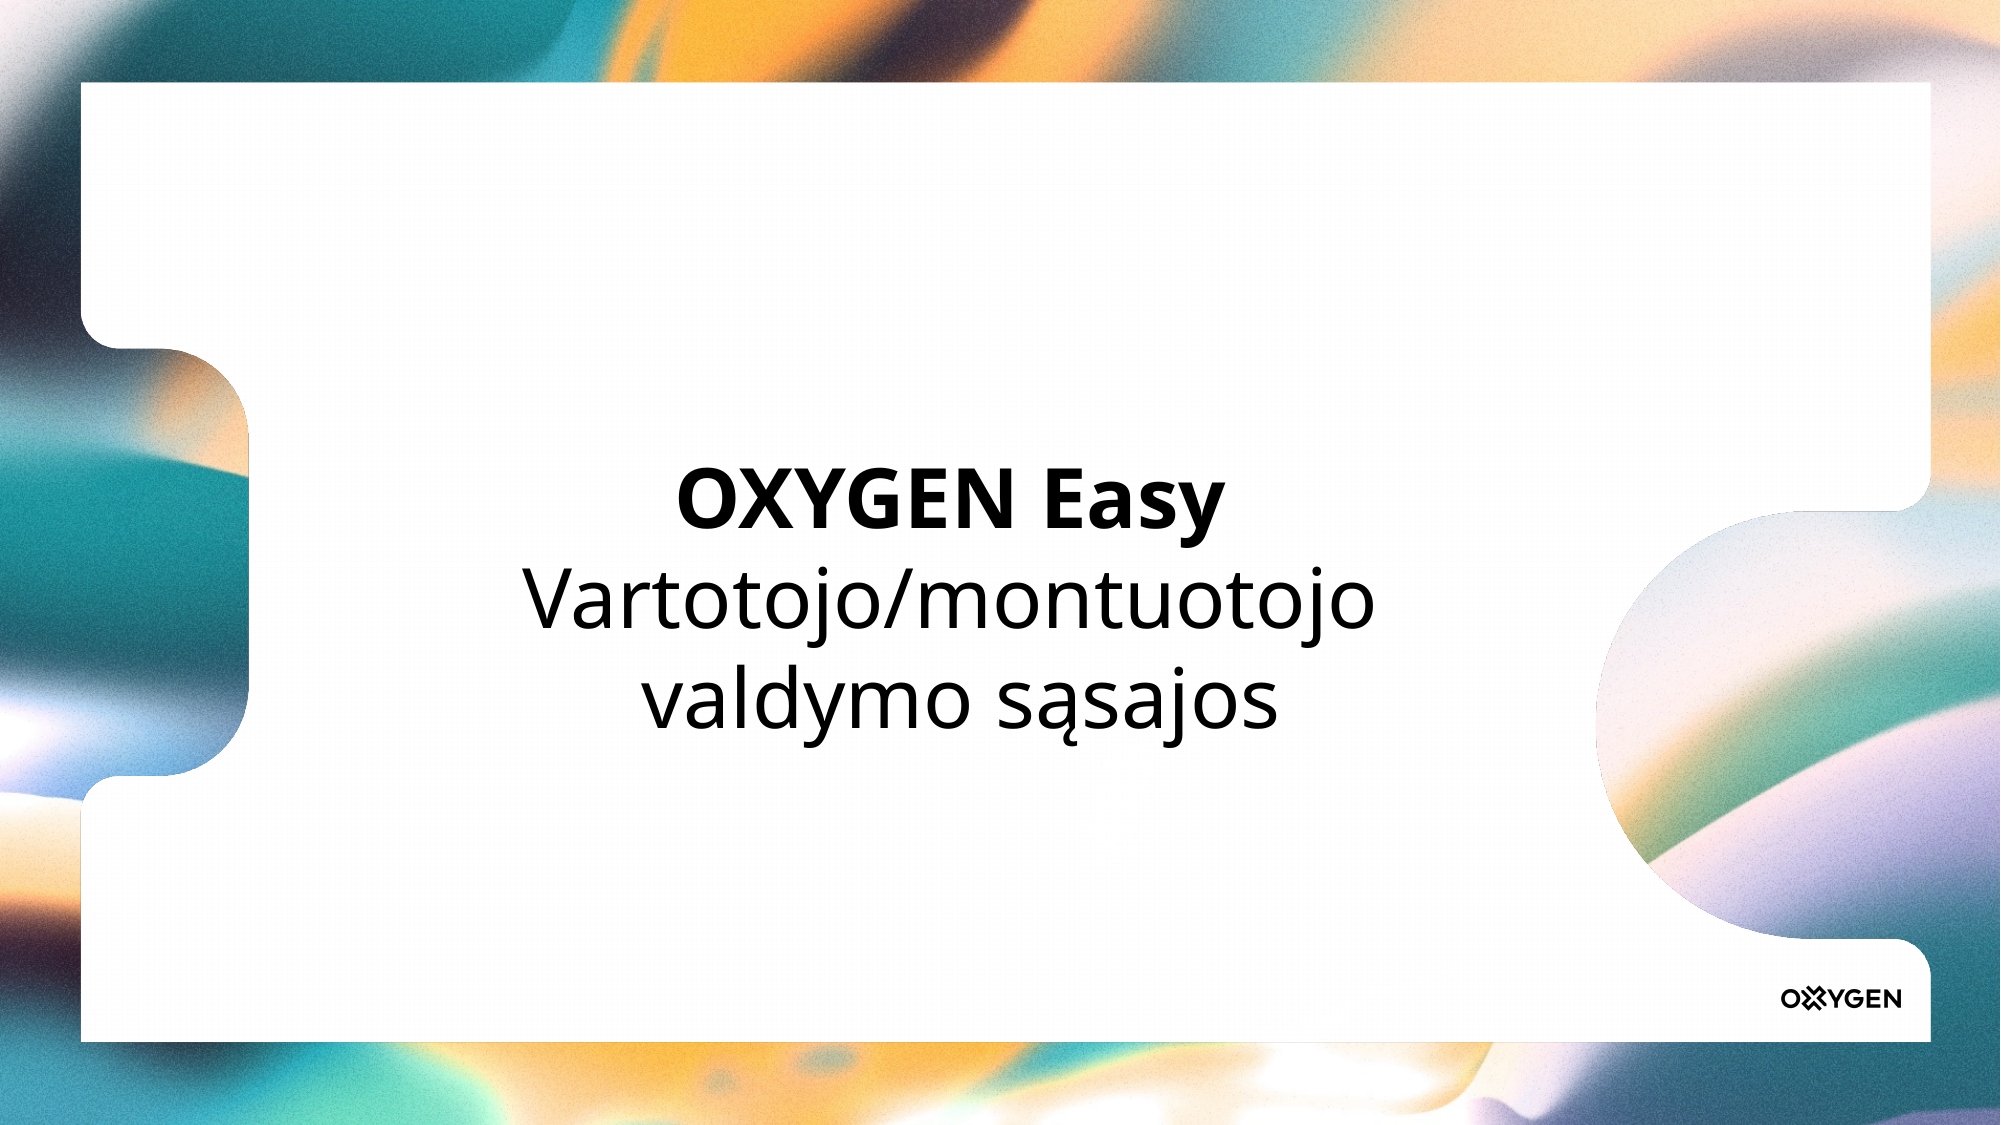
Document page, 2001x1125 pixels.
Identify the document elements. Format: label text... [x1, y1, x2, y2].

text_box OXYGEN Easy Vartotojo/montuotojo valdymo sąsajos [311, 438, 1611, 753]
picture [0, 0, 2000, 1125]
